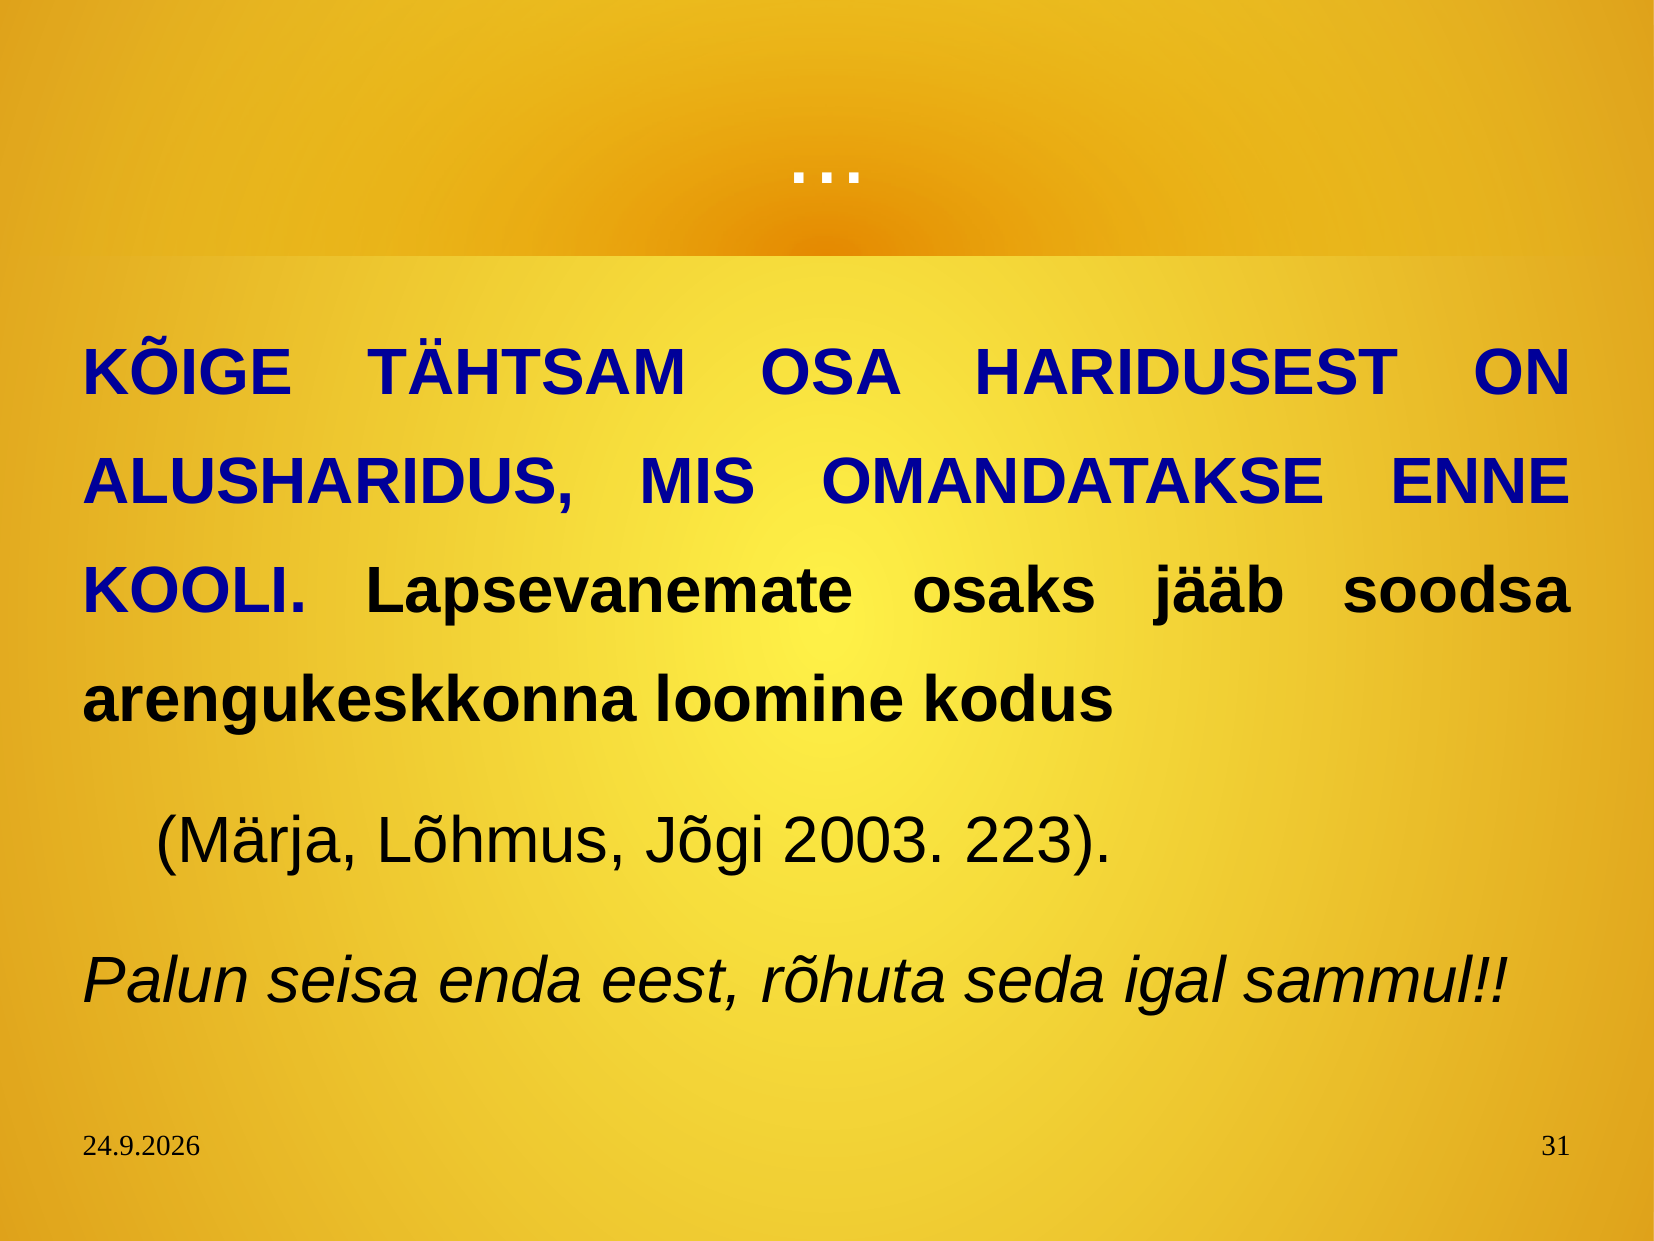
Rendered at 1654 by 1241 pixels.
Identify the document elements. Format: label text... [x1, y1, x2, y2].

title ... [82, 47, 1571, 252]
list KÕIGE TÄHTSAM OSA HARIDUSEST ON ALUSHARIDUS, MIS OMANDATAKSE ENNE KOOLI. Lapsevanemate osaks jääb soodsa arengukeskkonna loomine kodus (Märja, Lõhmus, Jõgi 2003. 223). Palun seisa enda eest, rõhuta seda igal sammul!! [82, 299, 1571, 1019]
